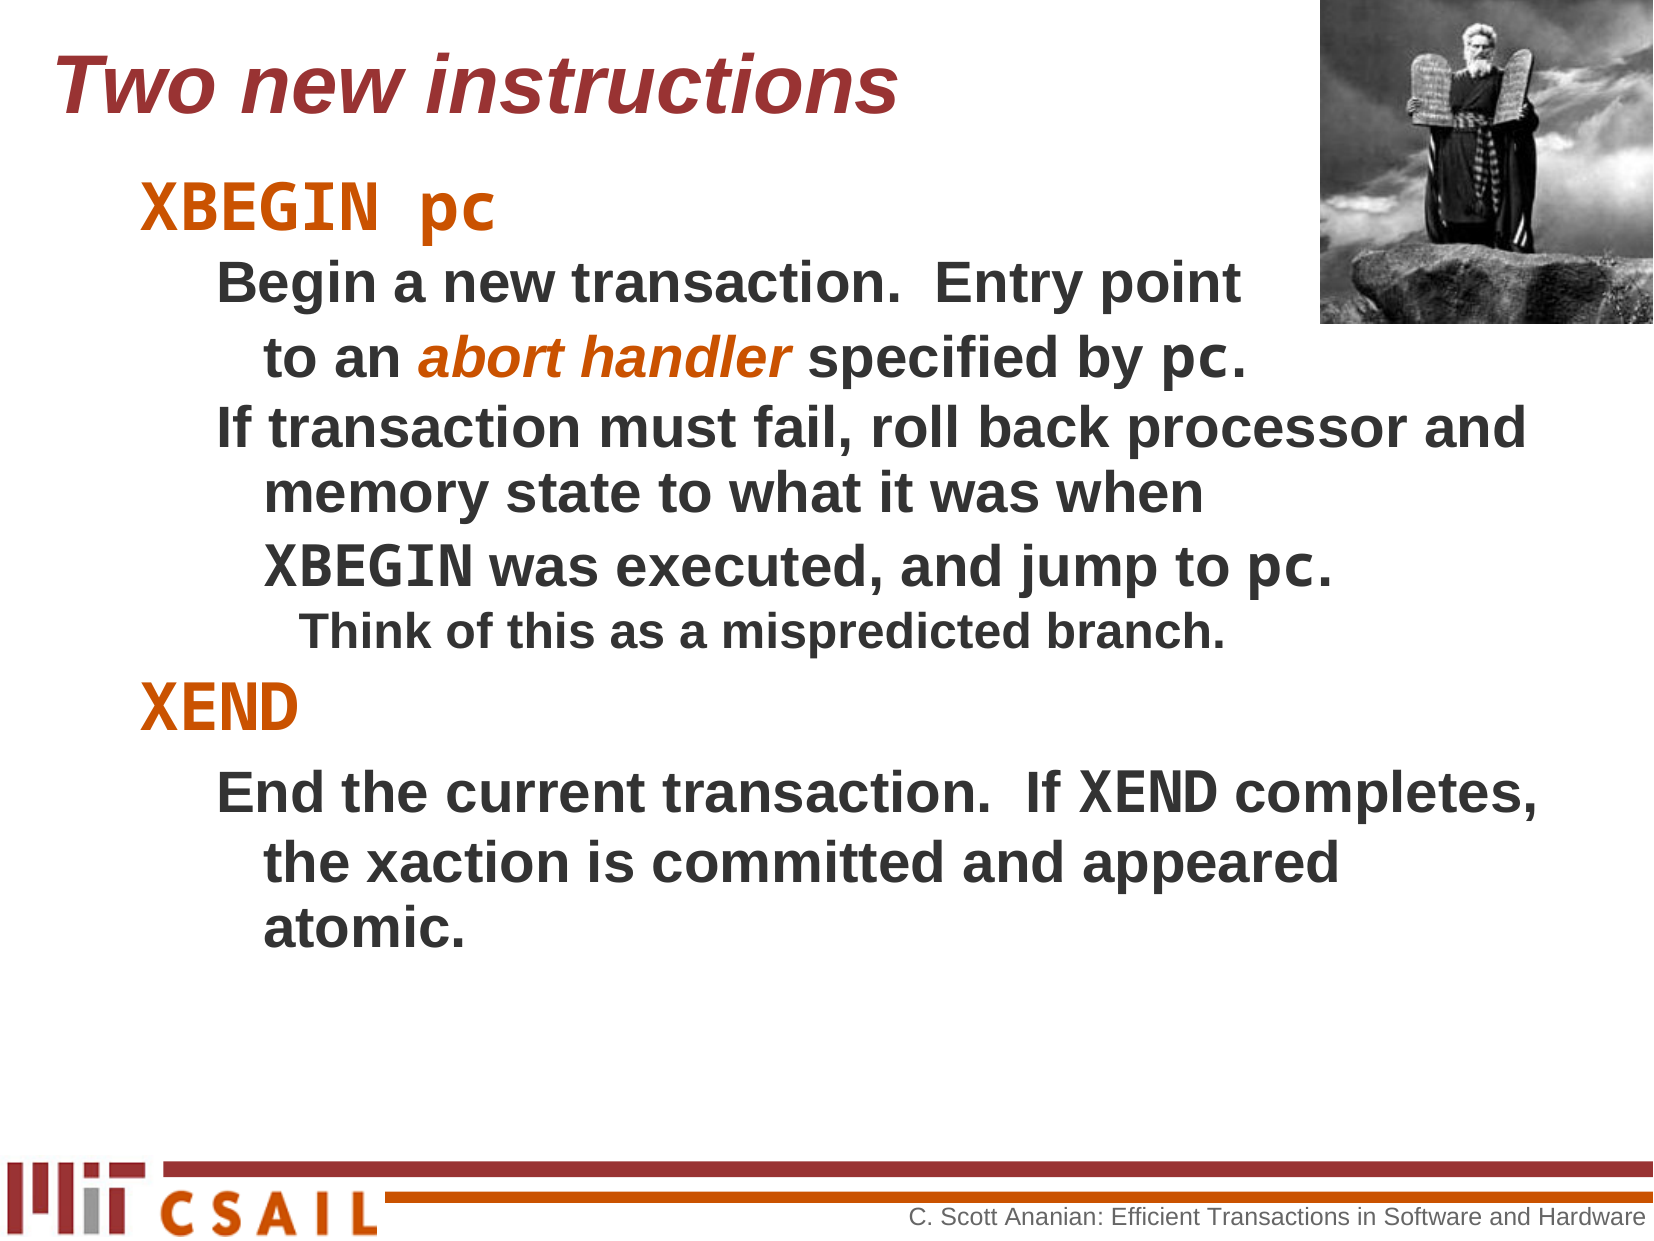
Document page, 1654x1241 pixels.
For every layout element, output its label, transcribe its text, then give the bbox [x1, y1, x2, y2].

picture [1320, 0, 1653, 324]
list XBEGIN pc Begin a new transaction. Entry point to an abort handler specified by pc. If transaction must fail, roll back processor and memory state to what it was when XBEGIN was executed, and jump to pc. Think of this as a mispredicted branch. XEND End the current transaction. If XEND completes, the xaction is committed and appeared atomic. [121, 159, 1561, 1157]
picture [0, 1155, 377, 1237]
title Two new instructions [51, 28, 1320, 142]
